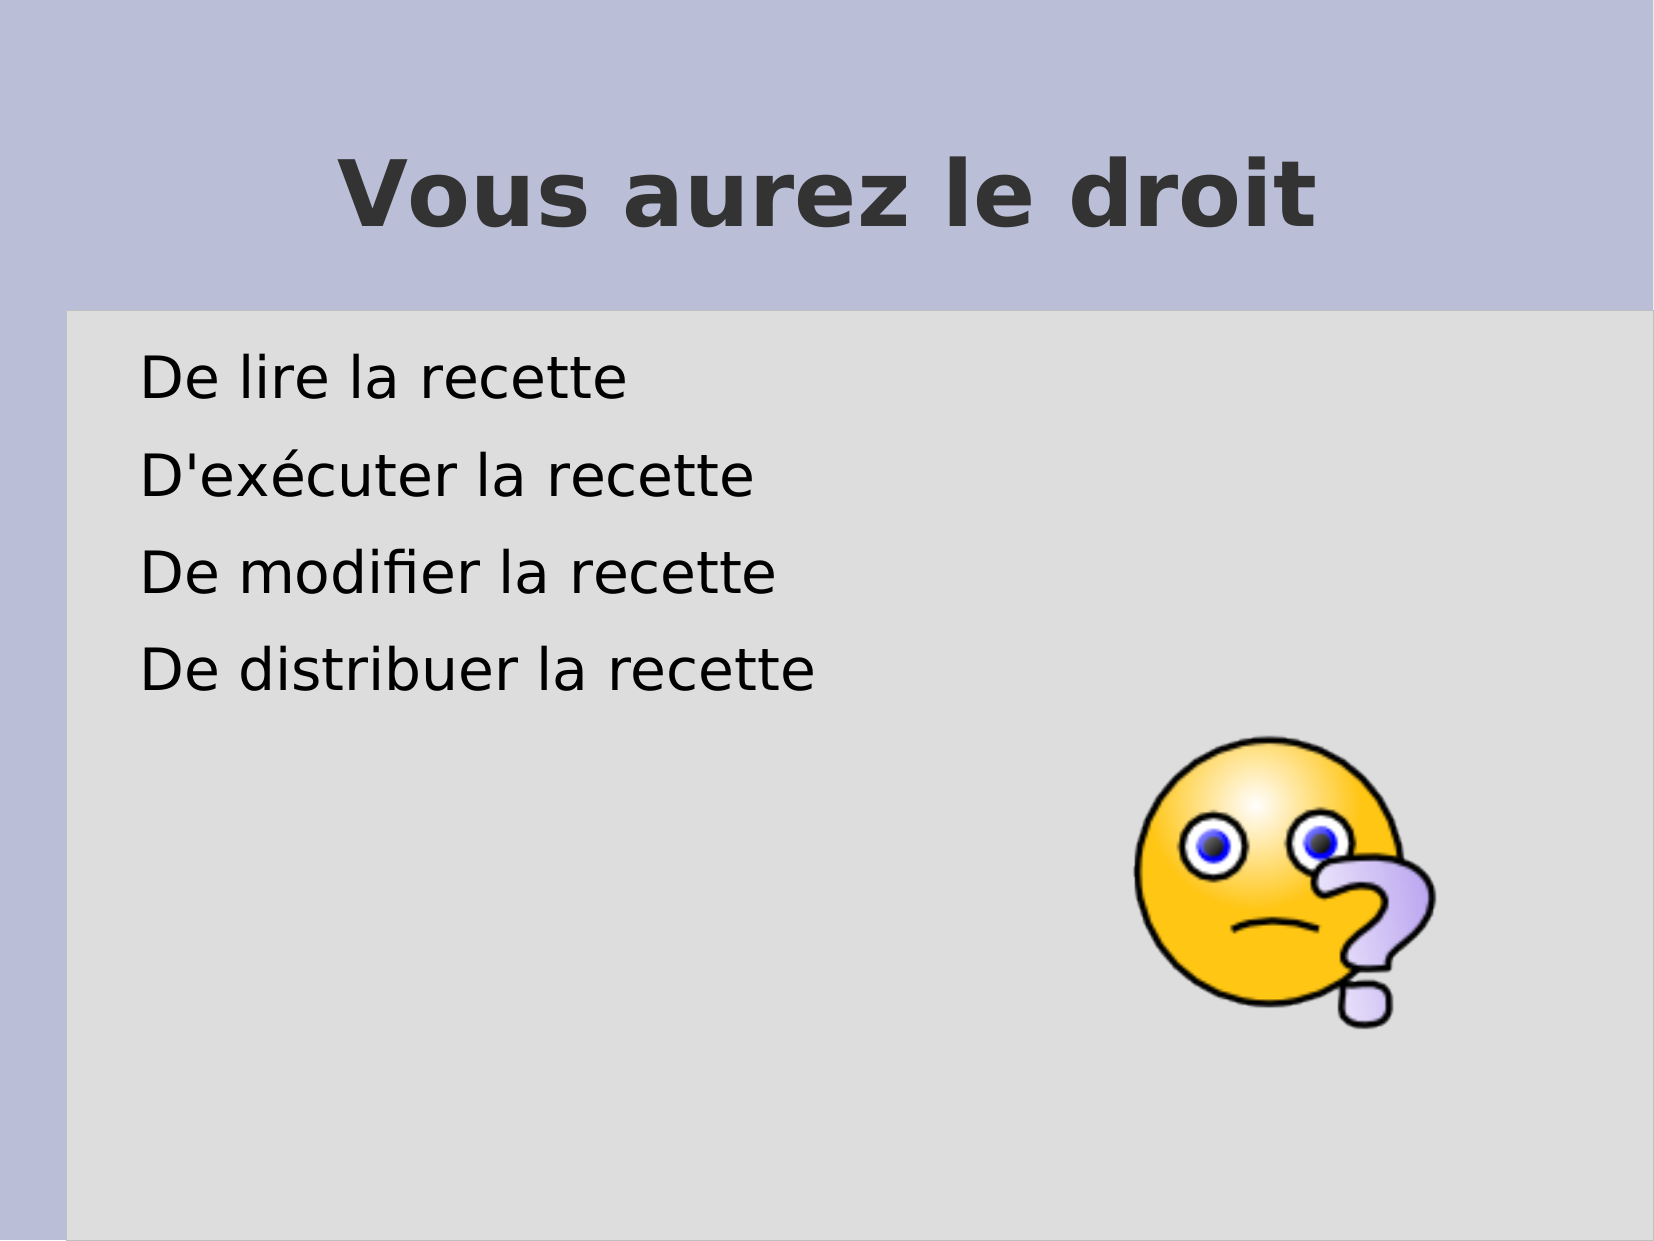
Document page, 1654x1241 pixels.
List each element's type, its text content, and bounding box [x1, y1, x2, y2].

picture [1063, 696, 1464, 1097]
list De lire la recette D'exécuter la recette De modifier la recette De distribuer la recette [121, 344, 1534, 1127]
title Vous aurez le droit [121, 91, 1534, 299]
